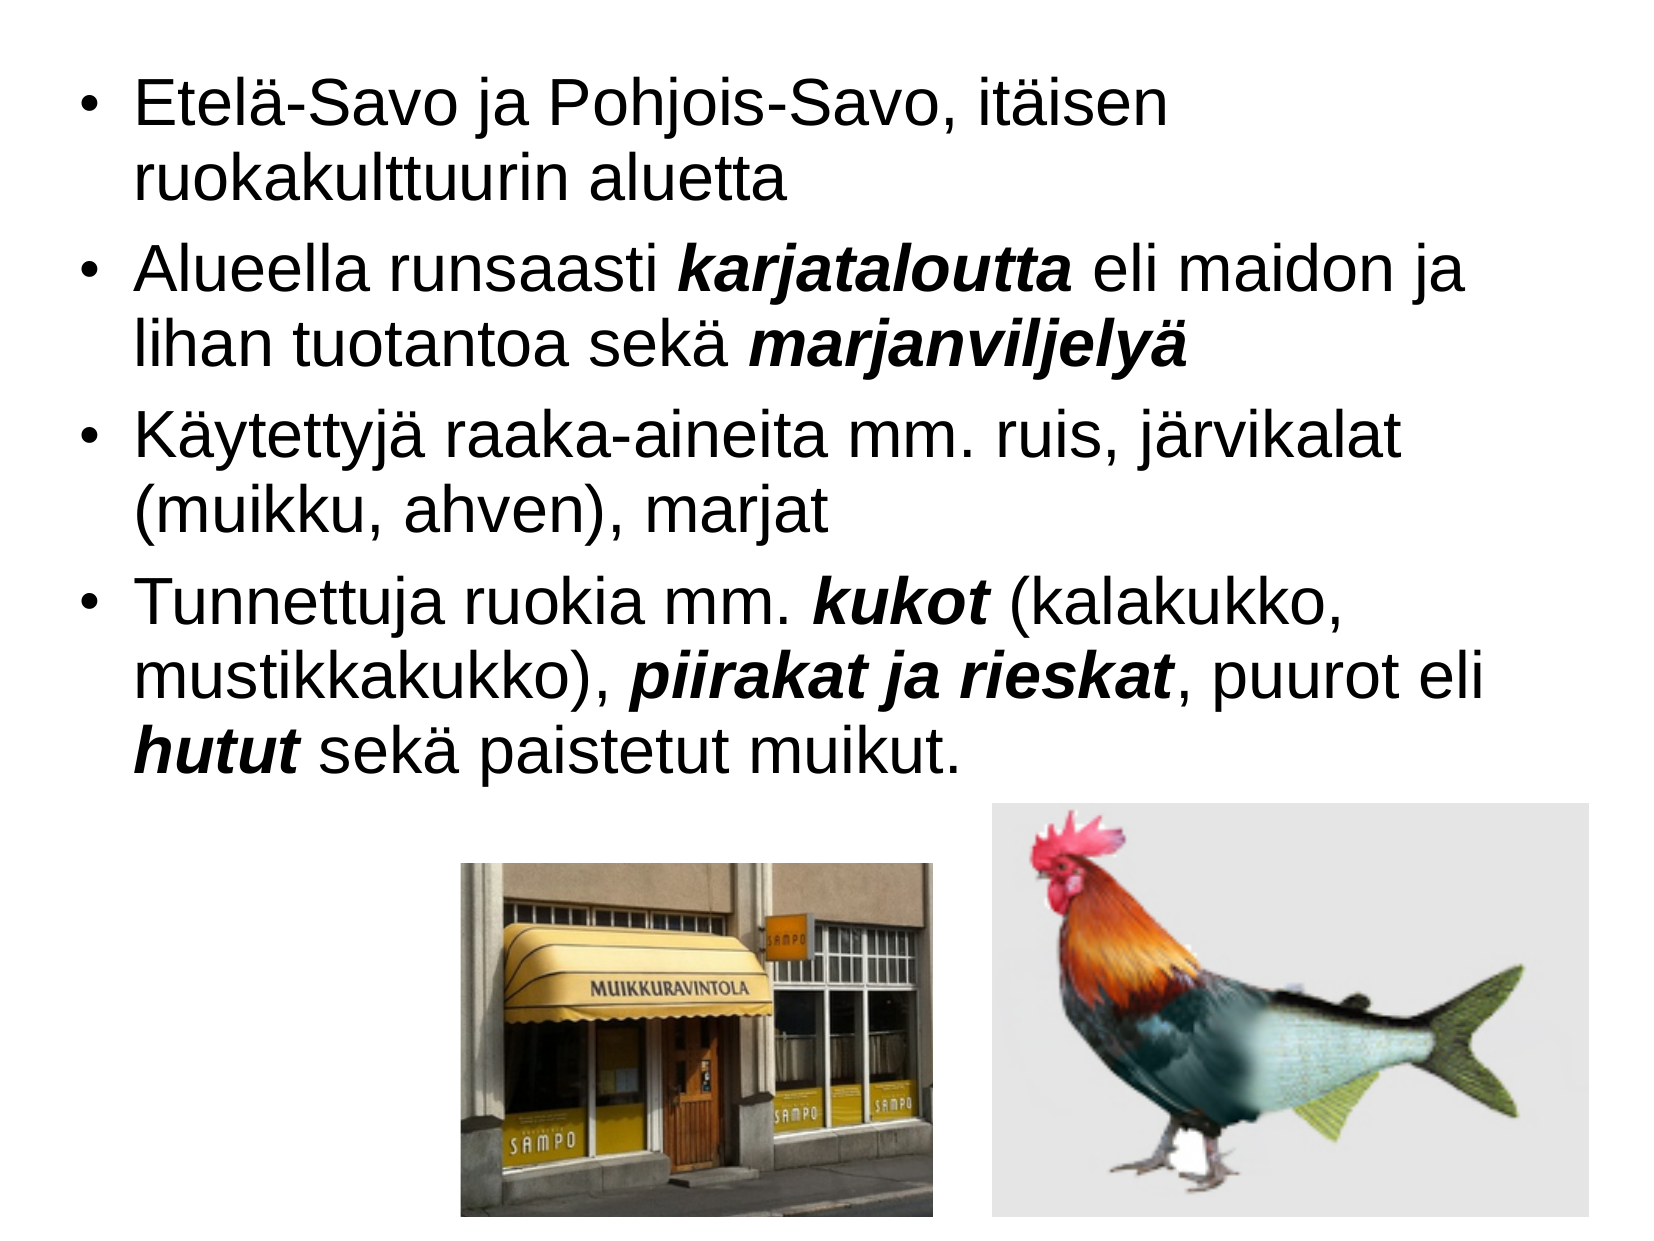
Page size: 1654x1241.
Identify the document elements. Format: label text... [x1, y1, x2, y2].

picture [460, 863, 933, 1217]
picture [992, 803, 1589, 1217]
list Etelä-Savo ja Pohjois-Savo, itäisen ruokakulttuurin aluetta Alueella runsaasti karjataloutta eli maidon ja lihan tuotantoa sekä marjanviljelyä Käytettyjä raaka-aineita mm. ruis, järvikalat (muikku, ahven), marjat Tunnettuja ruokia mm. kukot (kalakukko, mustikkakukko), piirakat ja rieskat, puurot eli hutut sekä paistetut muikut. [77, 65, 1566, 1094]
